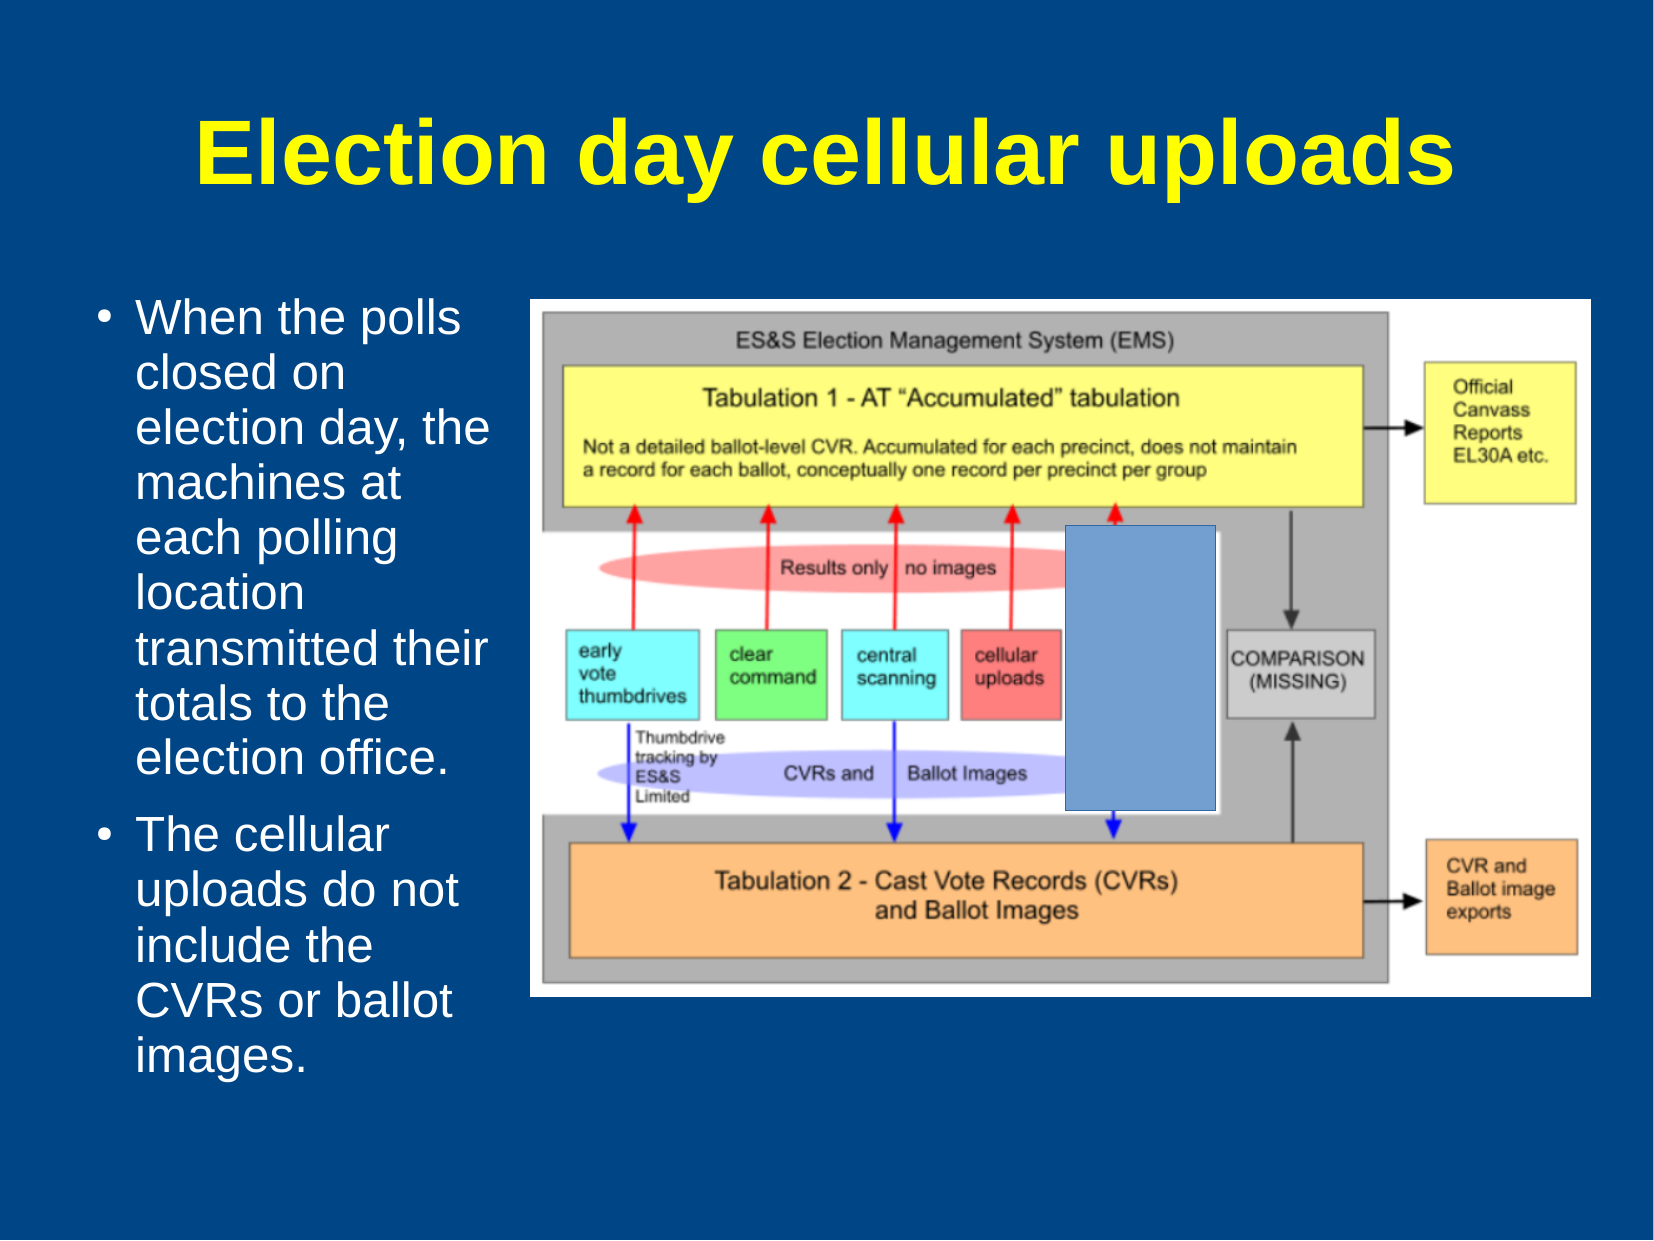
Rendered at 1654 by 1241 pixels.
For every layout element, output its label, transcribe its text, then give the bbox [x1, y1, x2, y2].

list When the polls closed on election day, the machines at each polling location transmitted their totals to the election office. The cellular uploads do not include the CVRs or ballot images. [82, 290, 511, 1096]
picture [530, 299, 1591, 997]
title Election day cellular uploads [82, 49, 1571, 257]
text_box [1065, 525, 1216, 811]
